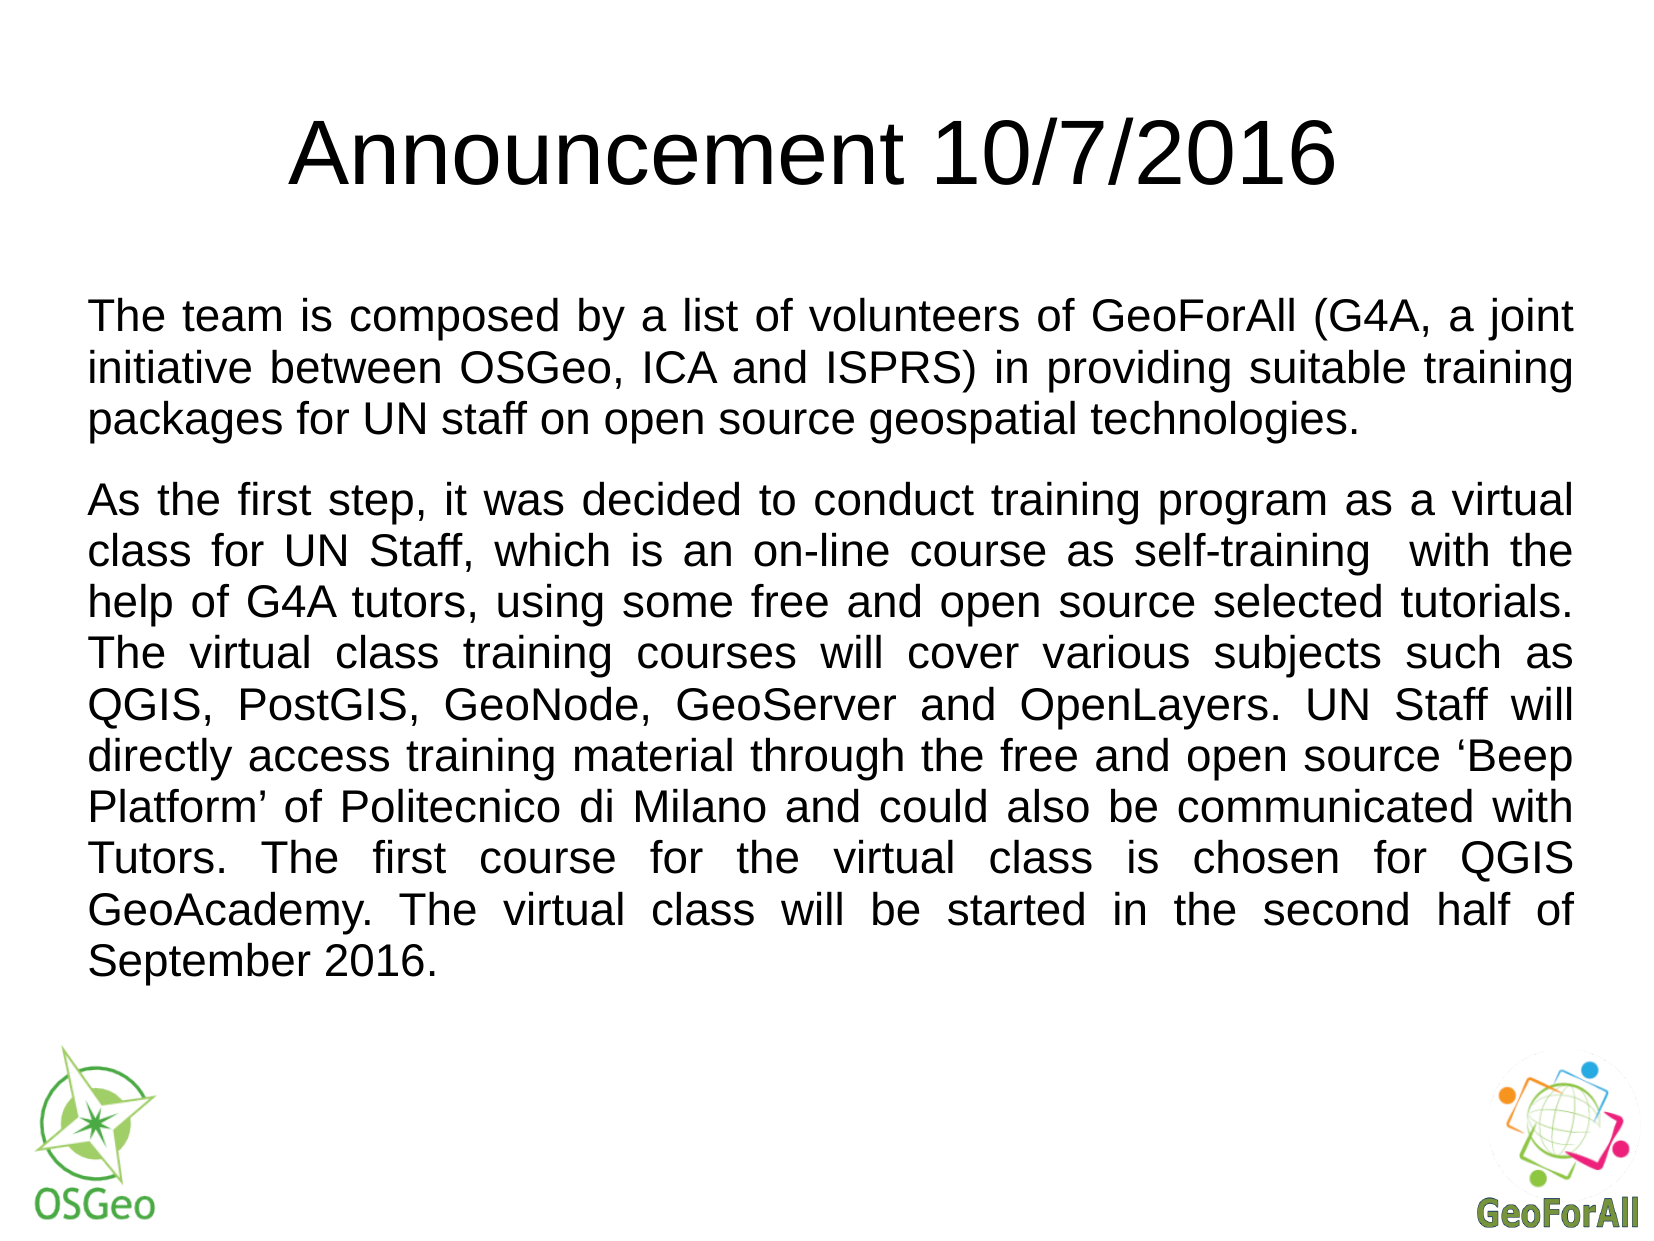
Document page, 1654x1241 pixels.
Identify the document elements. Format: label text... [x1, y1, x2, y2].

picture [1437, 1048, 1654, 1241]
list The team is composed by a list of volunteers of GeoForAll (G4A, a joint initiative between OSGeo, ICA and ISPRS) in providing suitable training packages for UN staff on open source geospatial technologies. As the first step, it was decided to conduct training program as a virtual class for UN Staff, which is an on-line course as self-training with the help of G4A tutors, using some free and open source selected tutorials. The virtual class training courses will cover various subjects such as QGIS, PostGIS, GeoNode, GeoServer and OpenLayers. UN Staff will directly access training material through the free and open source ‘Beep Platform’ of Politecnico di Milano and could also be communicated with Tutors. The first course for the virtual class is chosen for QGIS GeoAcademy. The virtual class will be started in the second half of September 2016. [87, 209, 1576, 929]
picture [6, 1043, 184, 1221]
title Announcement 10/7/2016 [82, 49, 1571, 257]
